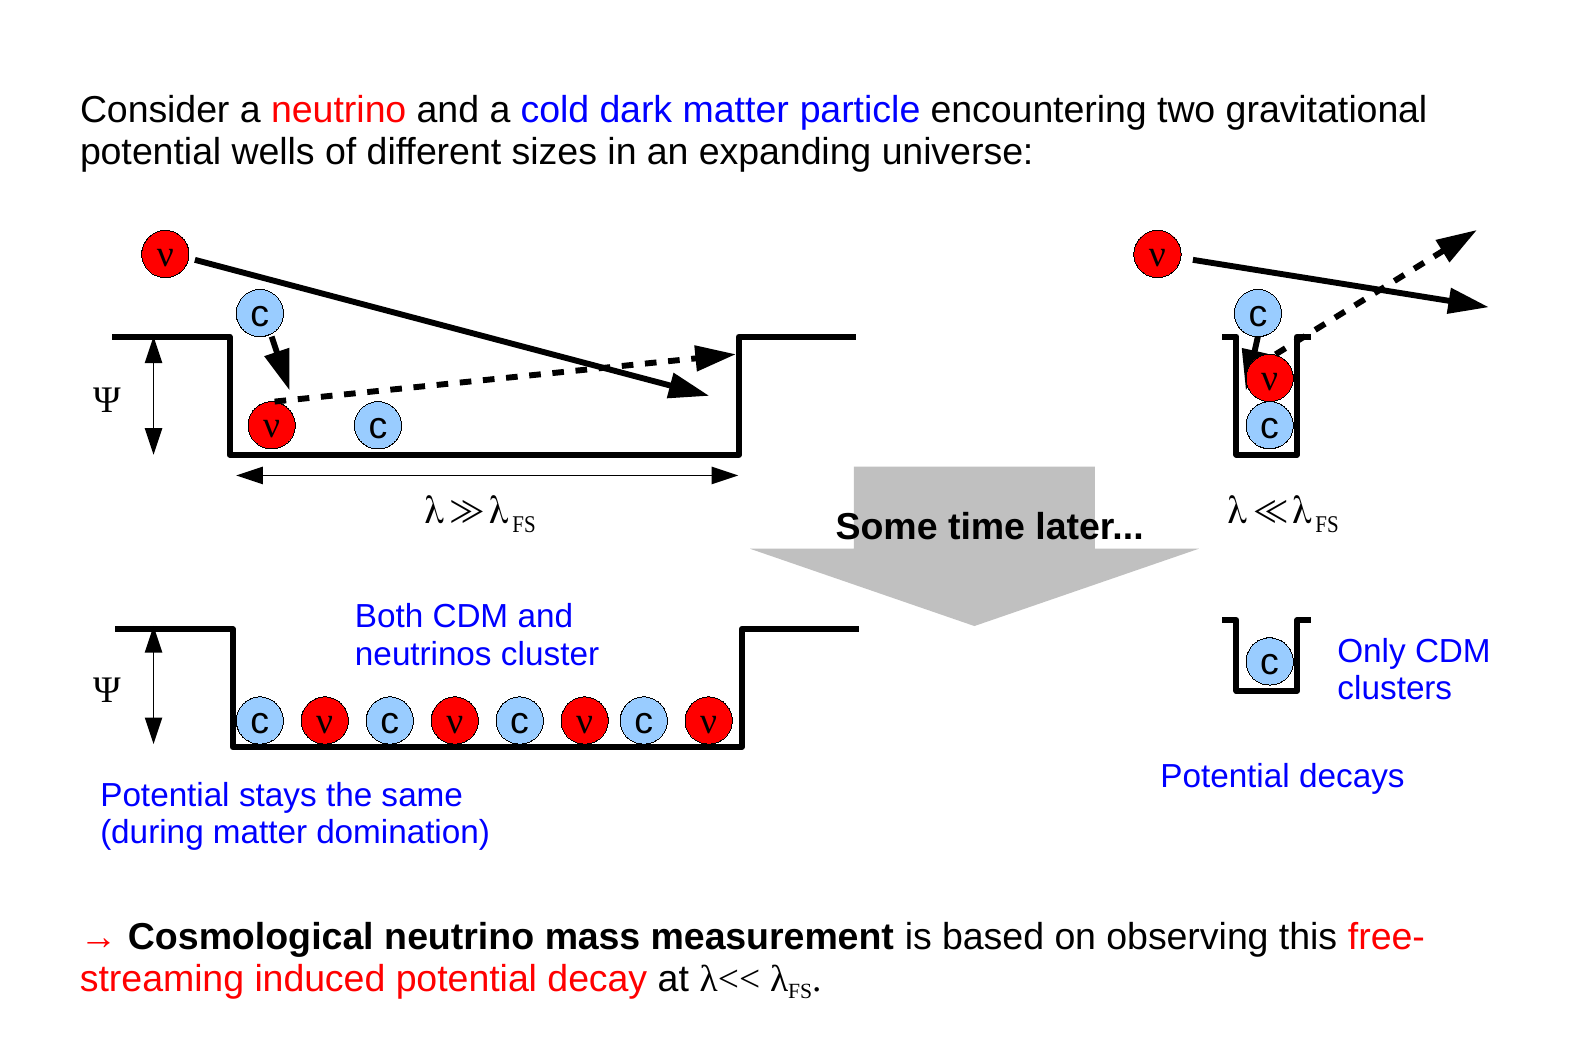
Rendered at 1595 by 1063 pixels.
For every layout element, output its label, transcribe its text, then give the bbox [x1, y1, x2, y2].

text_box [853, 466, 1095, 498]
text_box Both CDM and neutrinos cluster [340, 590, 615, 680]
text_box Potential decays [1145, 750, 1420, 803]
text_box [750, 548, 1199, 627]
text_box ν [301, 696, 349, 744]
text_box c [236, 289, 284, 337]
list → Cosmological neutrino mass measurement is based on observing this free-streaming induced potential decay at λ<< λFS. [79, 915, 1515, 1004]
chart [1217, 493, 1347, 538]
text_box ν [561, 696, 609, 744]
text_box c [620, 696, 668, 744]
text_box Potential stays the same (during matter domination) [85, 769, 506, 859]
text_box c [1234, 289, 1282, 337]
text_box ν [1133, 230, 1182, 278]
text_box c [236, 696, 284, 744]
text_box Only CDM clusters [1322, 625, 1516, 715]
chart [414, 493, 544, 538]
text_box c [496, 696, 544, 744]
text_box ν [685, 696, 733, 744]
list Consider a neutrino and a cold dark matter particle encountering two gravitational potential wells of different sizes in an expanding universe: [79, 88, 1515, 178]
text_box ν [248, 401, 296, 449]
text_box c [354, 401, 402, 449]
text_box c [1246, 637, 1294, 686]
text_box ν [431, 696, 479, 744]
text_box Ψ [78, 372, 136, 429]
text_box ν [1246, 354, 1294, 402]
text_box Ψ [78, 661, 136, 718]
text_box ν [141, 230, 189, 278]
text_box c [366, 696, 414, 744]
text_box Some time later... [820, 498, 1160, 556]
text_box c [1246, 402, 1294, 449]
